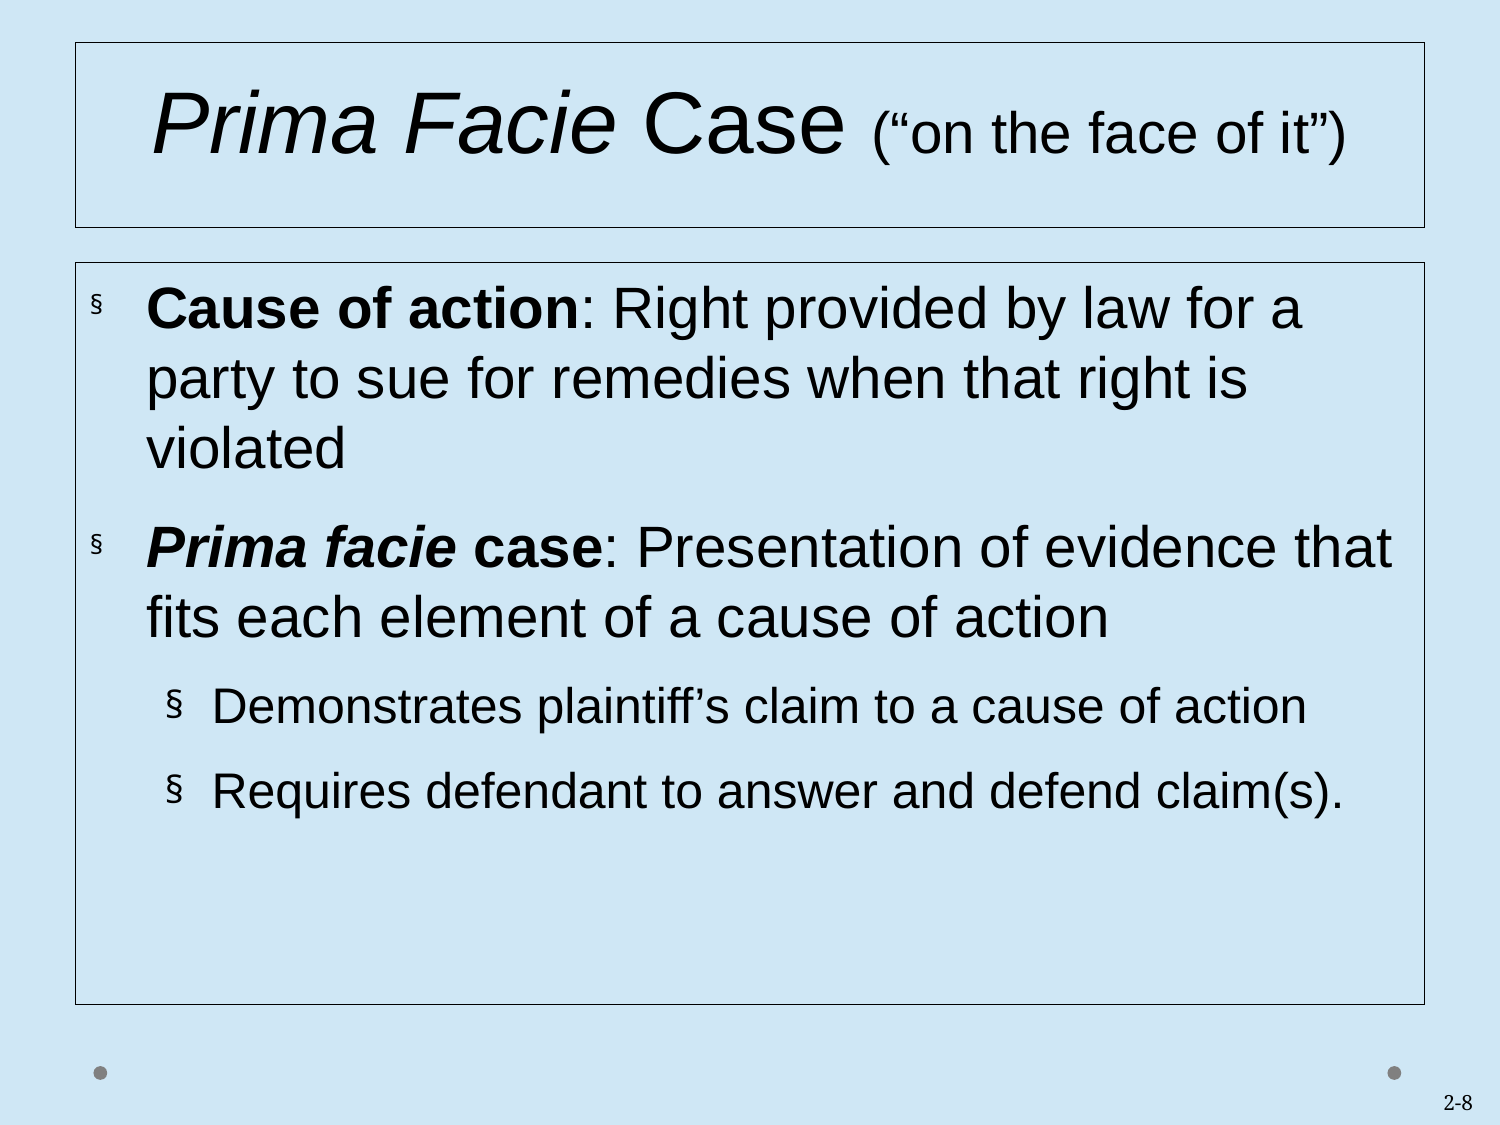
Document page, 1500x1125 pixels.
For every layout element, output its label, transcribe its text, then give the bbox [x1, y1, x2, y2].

title Prima Facie Case (“on the face of it”) [75, 42, 1425, 228]
list Cause of action: Right provided by law for a party to sue for remedies when that right is violated Prima facie case: Presentation of evidence that fits each element of a cause of action Demonstrates plaintiff’s claim to a cause of action Requires defendant to answer and defend claim(s). [75, 262, 1425, 1005]
